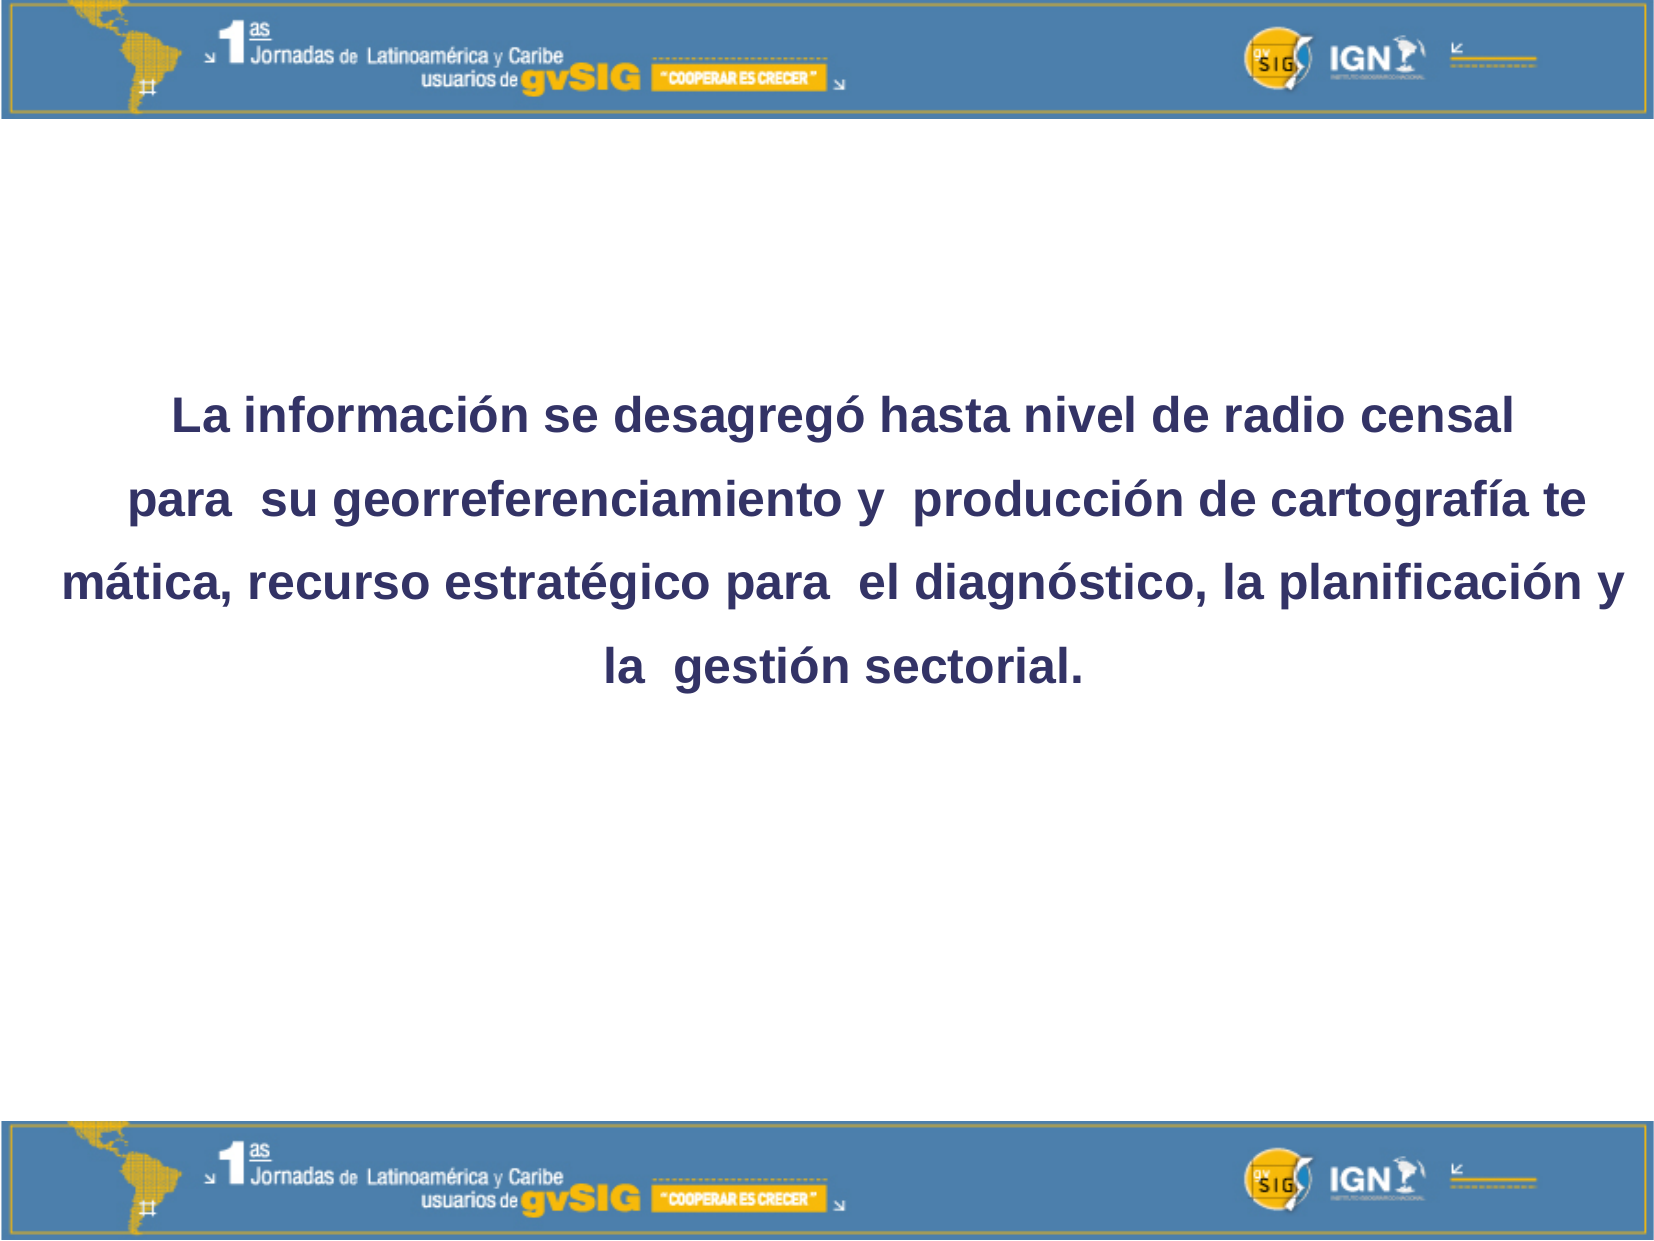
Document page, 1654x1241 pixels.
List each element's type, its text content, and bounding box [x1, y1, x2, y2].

picture [0, 0, 1654, 119]
picture [0, 1121, 1654, 1240]
text_box La información se desagregó hasta nivel de radio censal para su georreferenciamiento y producción de cartografía te mática, recurso estratégico para el diagnóstico, la planificación y la gestión sectorial. [46, 310, 1654, 702]
